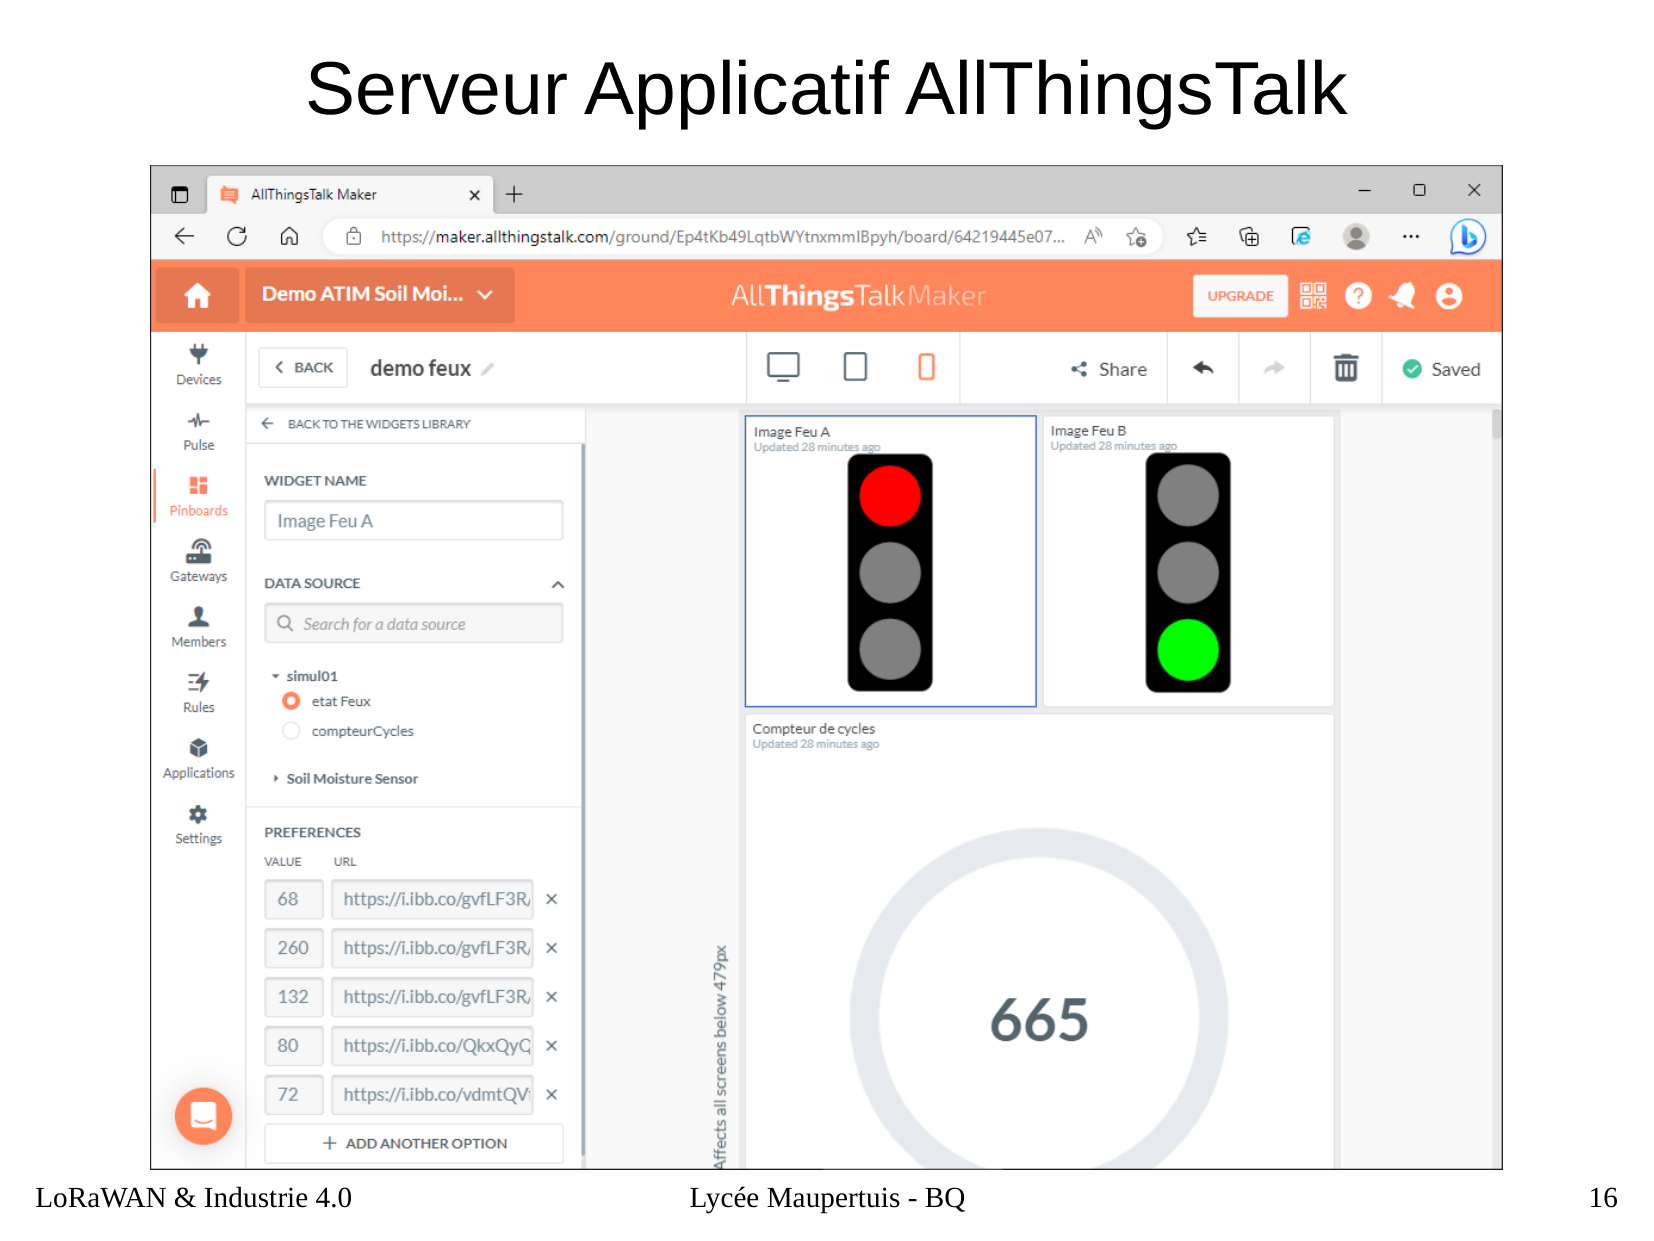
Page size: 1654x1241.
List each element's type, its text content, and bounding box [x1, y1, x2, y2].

title Serveur Applicatif AllThingsTalk [35, 35, 1619, 142]
picture [150, 165, 1503, 1170]
